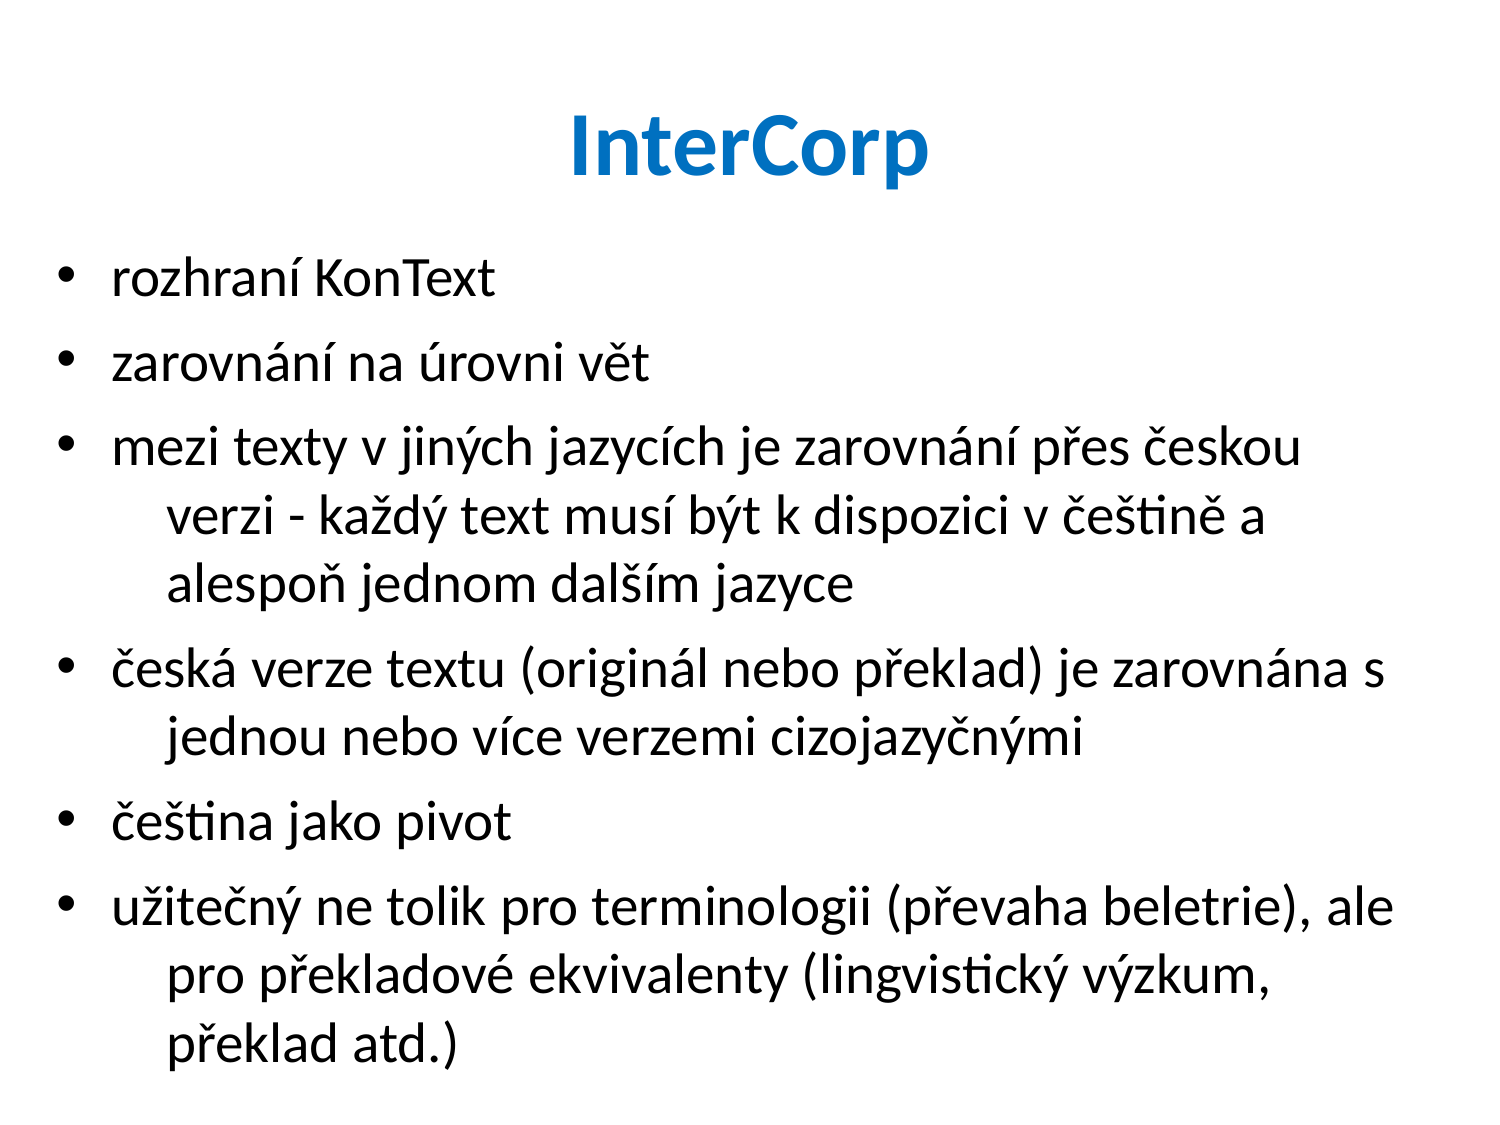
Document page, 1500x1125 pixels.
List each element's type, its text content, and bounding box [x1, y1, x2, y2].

list rozhraní KonText zarovnání na úrovni vět mezi texty v jiných jazycích je zarovnání přes českou verzi - každý text musí být k dispozici v češtině a alespoň jednom dalším jazyce česká verze textu (originál nebo překlad) je zarovnána s jednou nebo více verzemi cizojazyčnými čeština jako pivot užitečný ne tolik pro terminologii (převaha beletrie), ale pro překladové ekvivalenty (lingvistický výzkum, překlad atd.) [41, 231, 1436, 1083]
title InterCorp [75, 45, 1426, 231]
